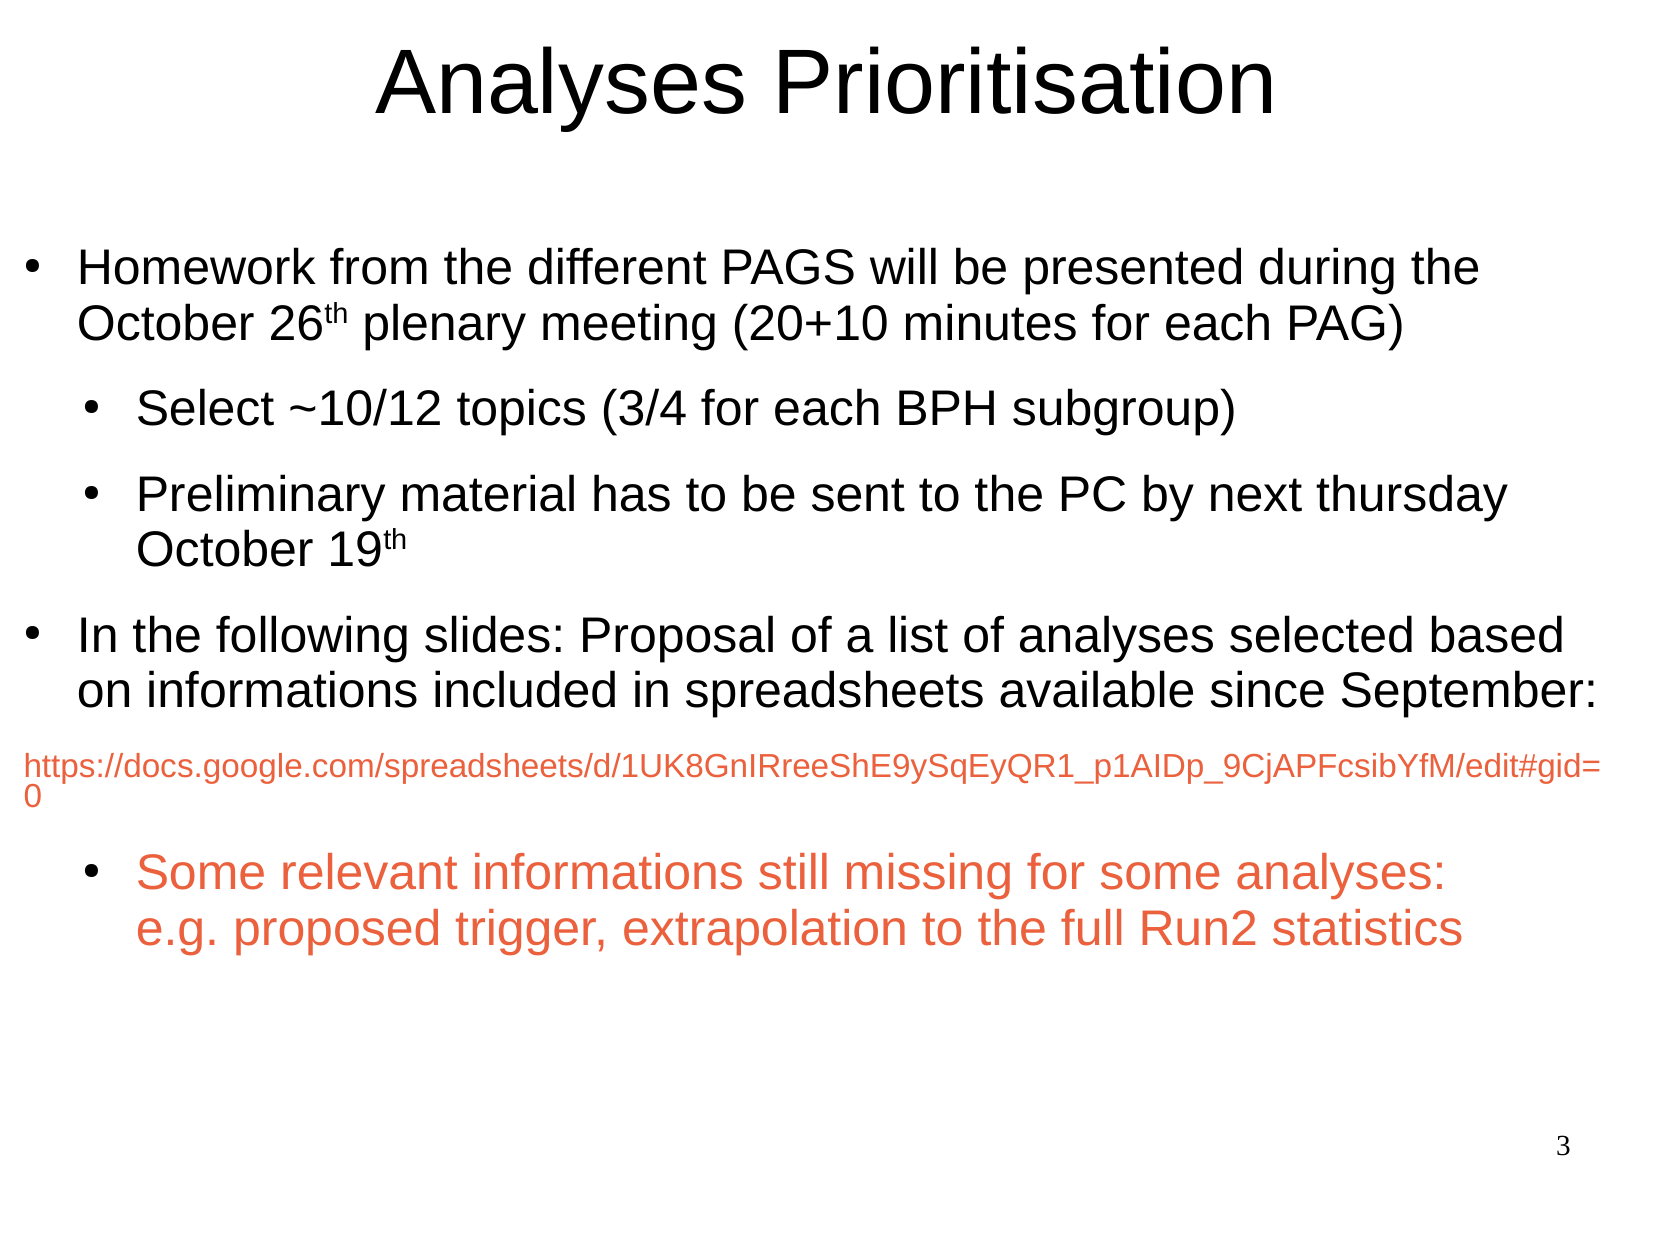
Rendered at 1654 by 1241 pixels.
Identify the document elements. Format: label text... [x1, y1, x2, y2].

list Homework from the different PAGS will be presented during the October 26th plenary meeting (20+10 minutes for each PAG) Select ~10/12 topics (3/4 for each BPH subgroup) Preliminary material has to be sent to the PC by next thursday October 19th In the following slides: Proposal of a list of analyses selected based on informations included in spreadsheets available since September: https://docs.google.com/spreadsheets/d/1UK8GnIRreeShE9ySqEyQR1_p1AIDp_9CjAPFcsibYfM/edit#gid=0 Some relevant informations still missing for some analyses: e.g. proposed trigger, extrapolation to the full Run2 statistics [23, 154, 1619, 973]
title Analyses Prioritisation [82, 0, 1571, 154]
